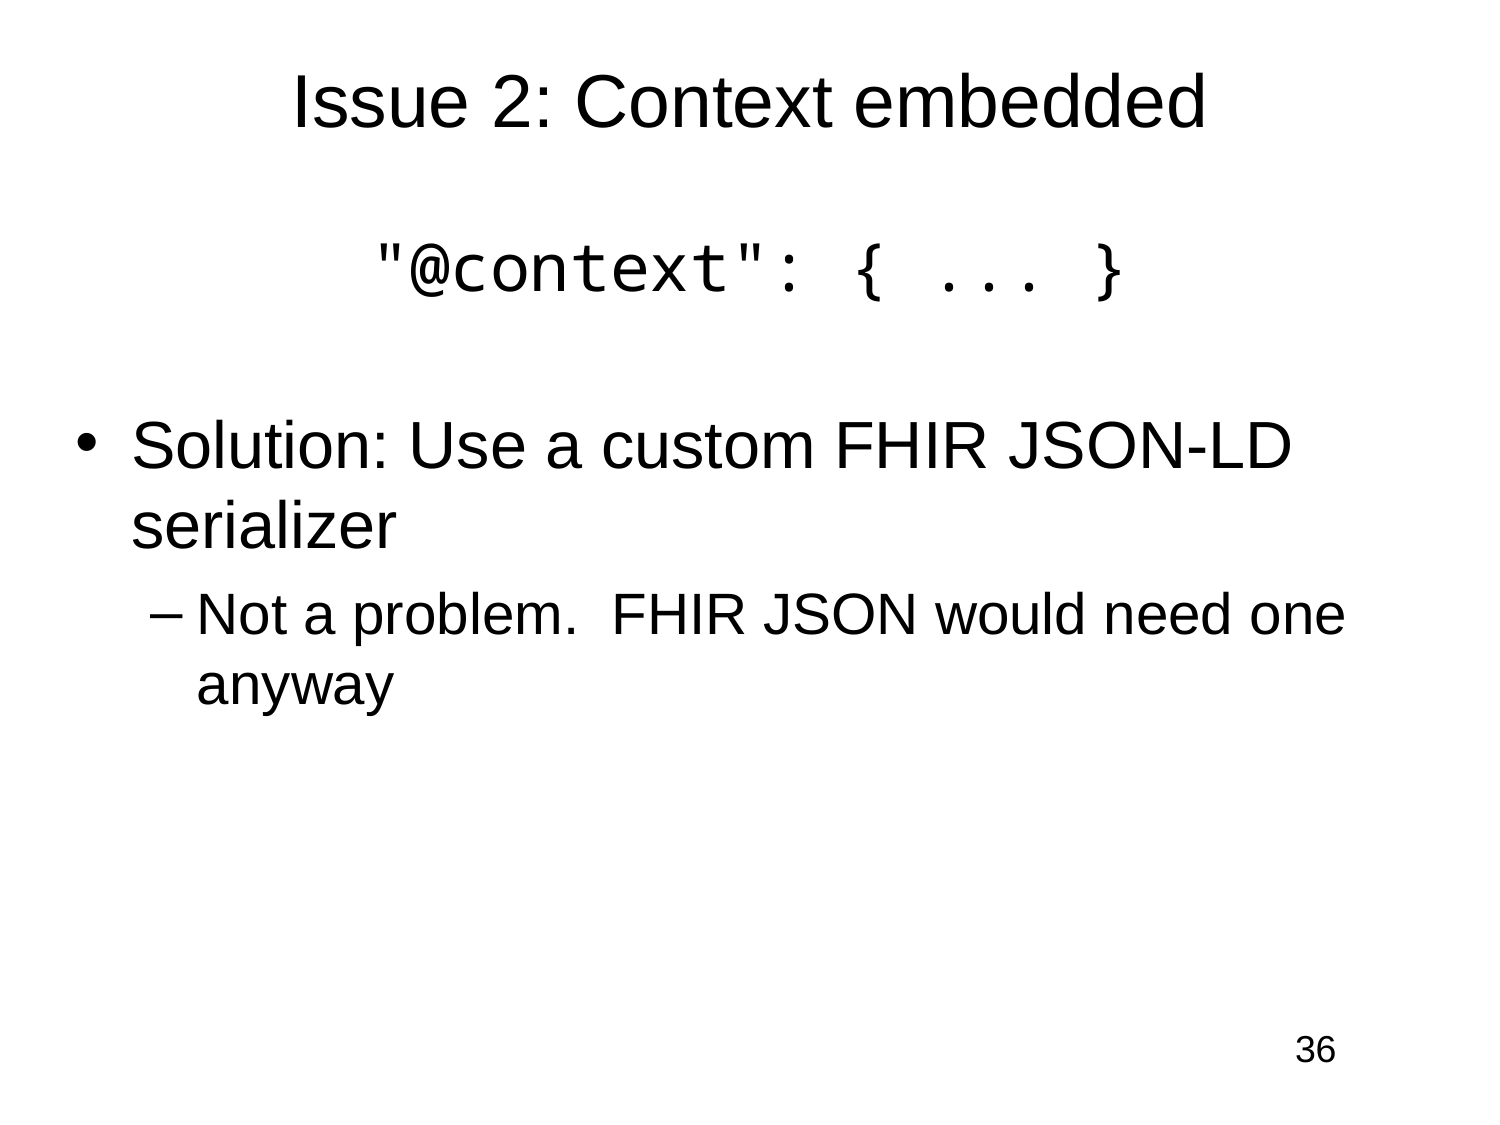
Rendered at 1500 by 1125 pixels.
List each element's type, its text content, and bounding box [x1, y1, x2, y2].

list "@context": { ... } Solution: Use a custom FHIR JSON-LD serializer Not a problem. FHIR JSON would need one anyway [75, 224, 1426, 878]
title Issue 2: Context embedded [75, 3, 1425, 192]
